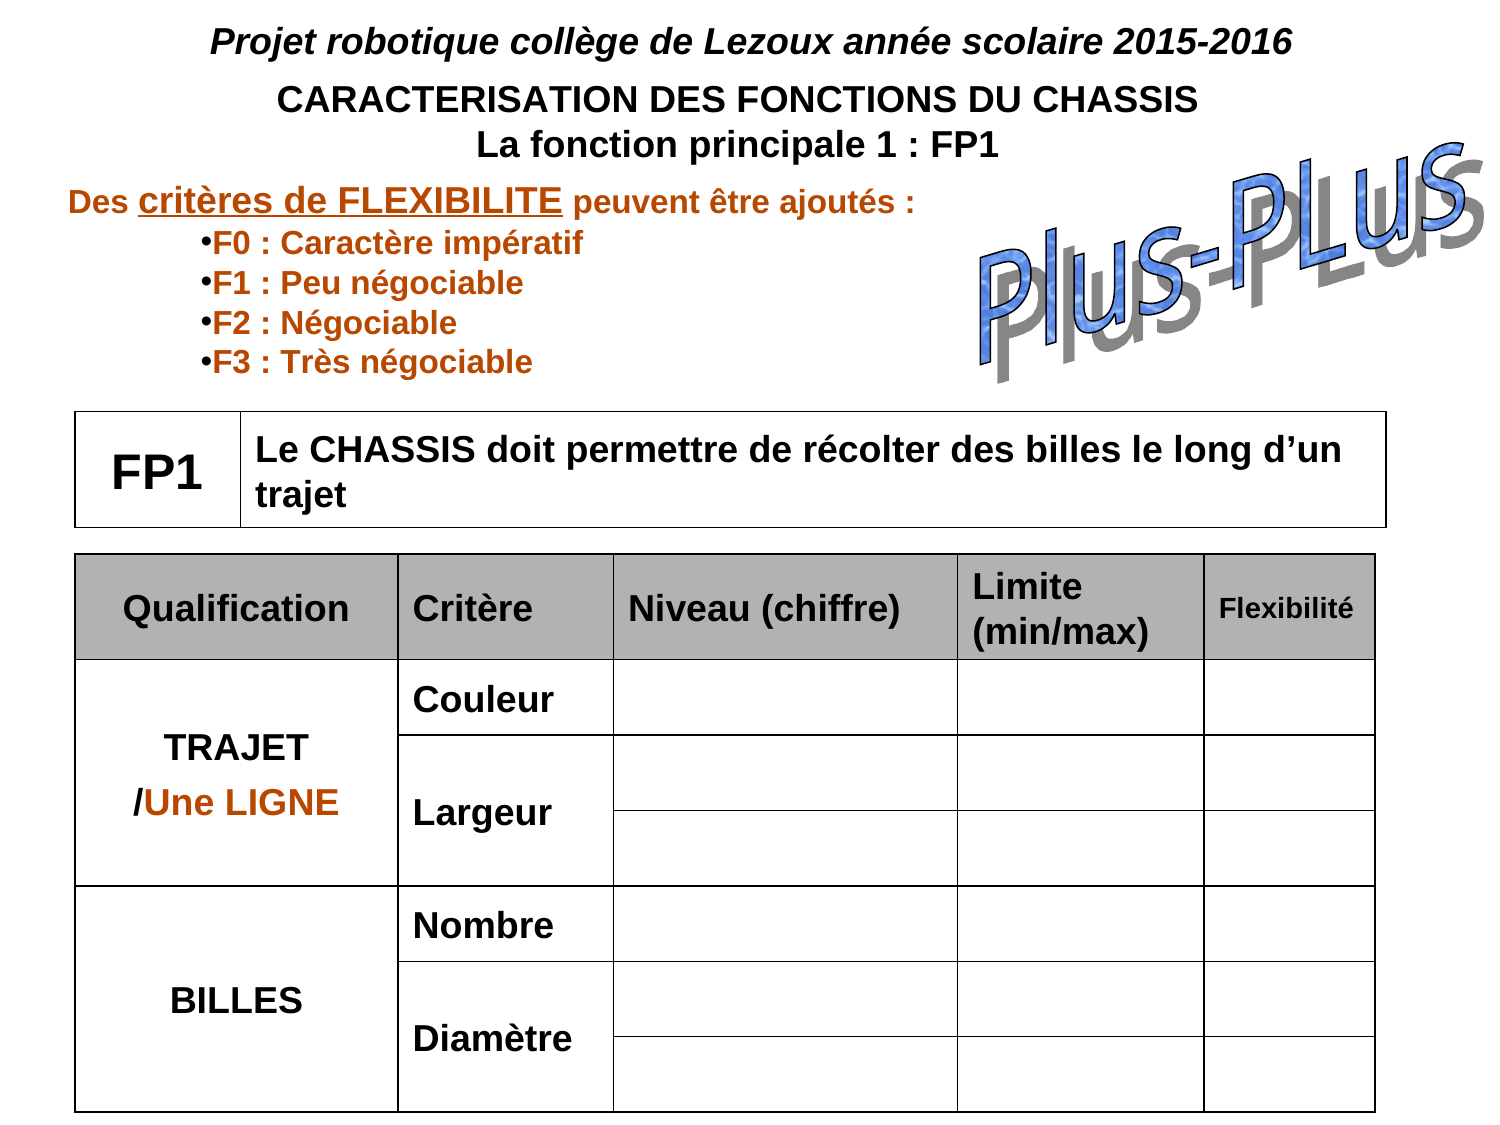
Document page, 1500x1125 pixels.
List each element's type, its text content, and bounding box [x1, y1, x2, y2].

table_cell Largeur [399, 736, 613, 885]
table_cell [1205, 811, 1374, 885]
table_header Le CHASSIS doit permettre de récolter des billes le long d’un trajet [241, 412, 1385, 527]
table_header Flexibilité [1205, 555, 1374, 659]
table_header Critère [399, 555, 613, 659]
table_cell BILLES [76, 887, 397, 1111]
table_cell [1205, 736, 1374, 810]
table_cell Couleur [399, 660, 613, 734]
text_box Plus-PLus [1046, 228, 1056, 345]
text_box Plus-PLus [1233, 173, 1285, 290]
table_cell [1205, 660, 1374, 734]
table_cell Diamètre [399, 962, 613, 1111]
table_cell [958, 1037, 1203, 1111]
text_box Projet robotique collège de Lezoux année scolaire 2015-2016 [162, 7, 1341, 66]
table_cell [614, 736, 957, 810]
text_box Des critères de FLEXIBILITE peuvent être ajoutés : F0 : Caractère impératif F1 : Peu négociable F2 : Négociable F3 : Très négociable [53, 168, 957, 389]
table_cell [614, 962, 957, 1036]
table_cell [1205, 962, 1374, 1036]
text_box Plus-PLus [1139, 227, 1182, 315]
text_box Plus-PLus [1074, 241, 1125, 333]
table_header FP1 [76, 412, 240, 527]
text_box Plus-PLus [980, 249, 1031, 365]
table_cell [958, 887, 1203, 961]
table_cell [614, 660, 957, 734]
table_cell [614, 887, 957, 961]
table_cell [614, 1037, 957, 1111]
table_header Limite (min/max) [958, 555, 1203, 659]
table_header Niveau (chiffre) [614, 555, 957, 659]
table_cell [958, 660, 1203, 734]
text_box Plus-PLus [1422, 142, 1465, 231]
table_header Qualification [76, 555, 397, 659]
title CARACTERISATION DES FONCTIONS DU CHASSIS La fonction principale 1 : FP1 [100, 66, 1376, 173]
table_cell [958, 811, 1203, 885]
table_cell [958, 962, 1203, 1036]
text_box Plus-PLus [1191, 247, 1219, 268]
text_box Plus-PLus [1300, 159, 1346, 270]
table_cell [614, 811, 957, 885]
text_box Plus-PLus [1356, 156, 1407, 249]
table_cell TRAJET /Une LIGNE [76, 660, 397, 885]
table_cell [1205, 1037, 1374, 1111]
table_cell [1205, 887, 1374, 961]
table_cell [958, 736, 1203, 810]
table_cell Nombre [399, 887, 613, 961]
